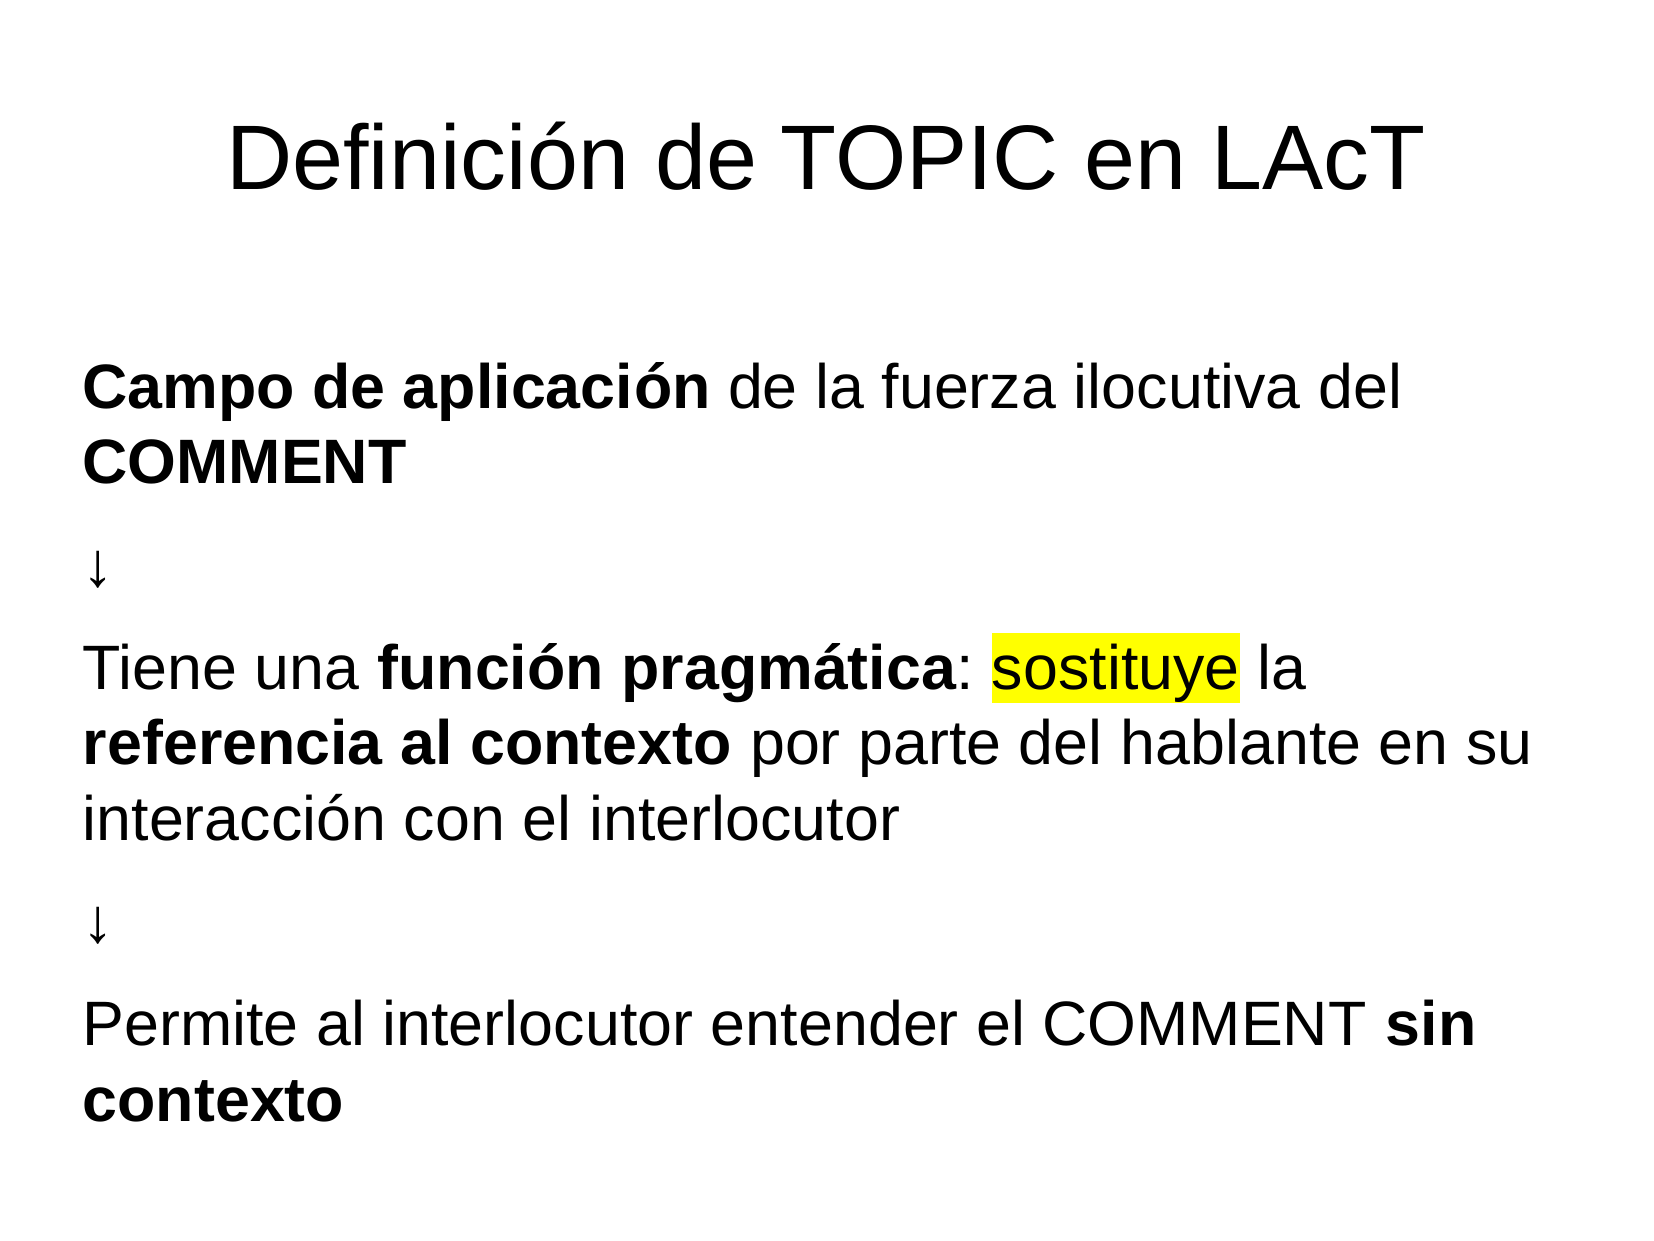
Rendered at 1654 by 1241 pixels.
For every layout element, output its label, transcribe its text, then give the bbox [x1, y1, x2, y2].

title Definición de TOPIC en LAcT [82, 49, 1571, 242]
list Campo de aplicación de la fuerza ilocutiva del COMMENT ↓ Tiene una función pragmática: sostituye la referencia al contexto por parte del hablante en su interacción con el interlocutor ↓ Permite al interlocutor entender el COMMENT sin contexto [82, 242, 1571, 1138]
